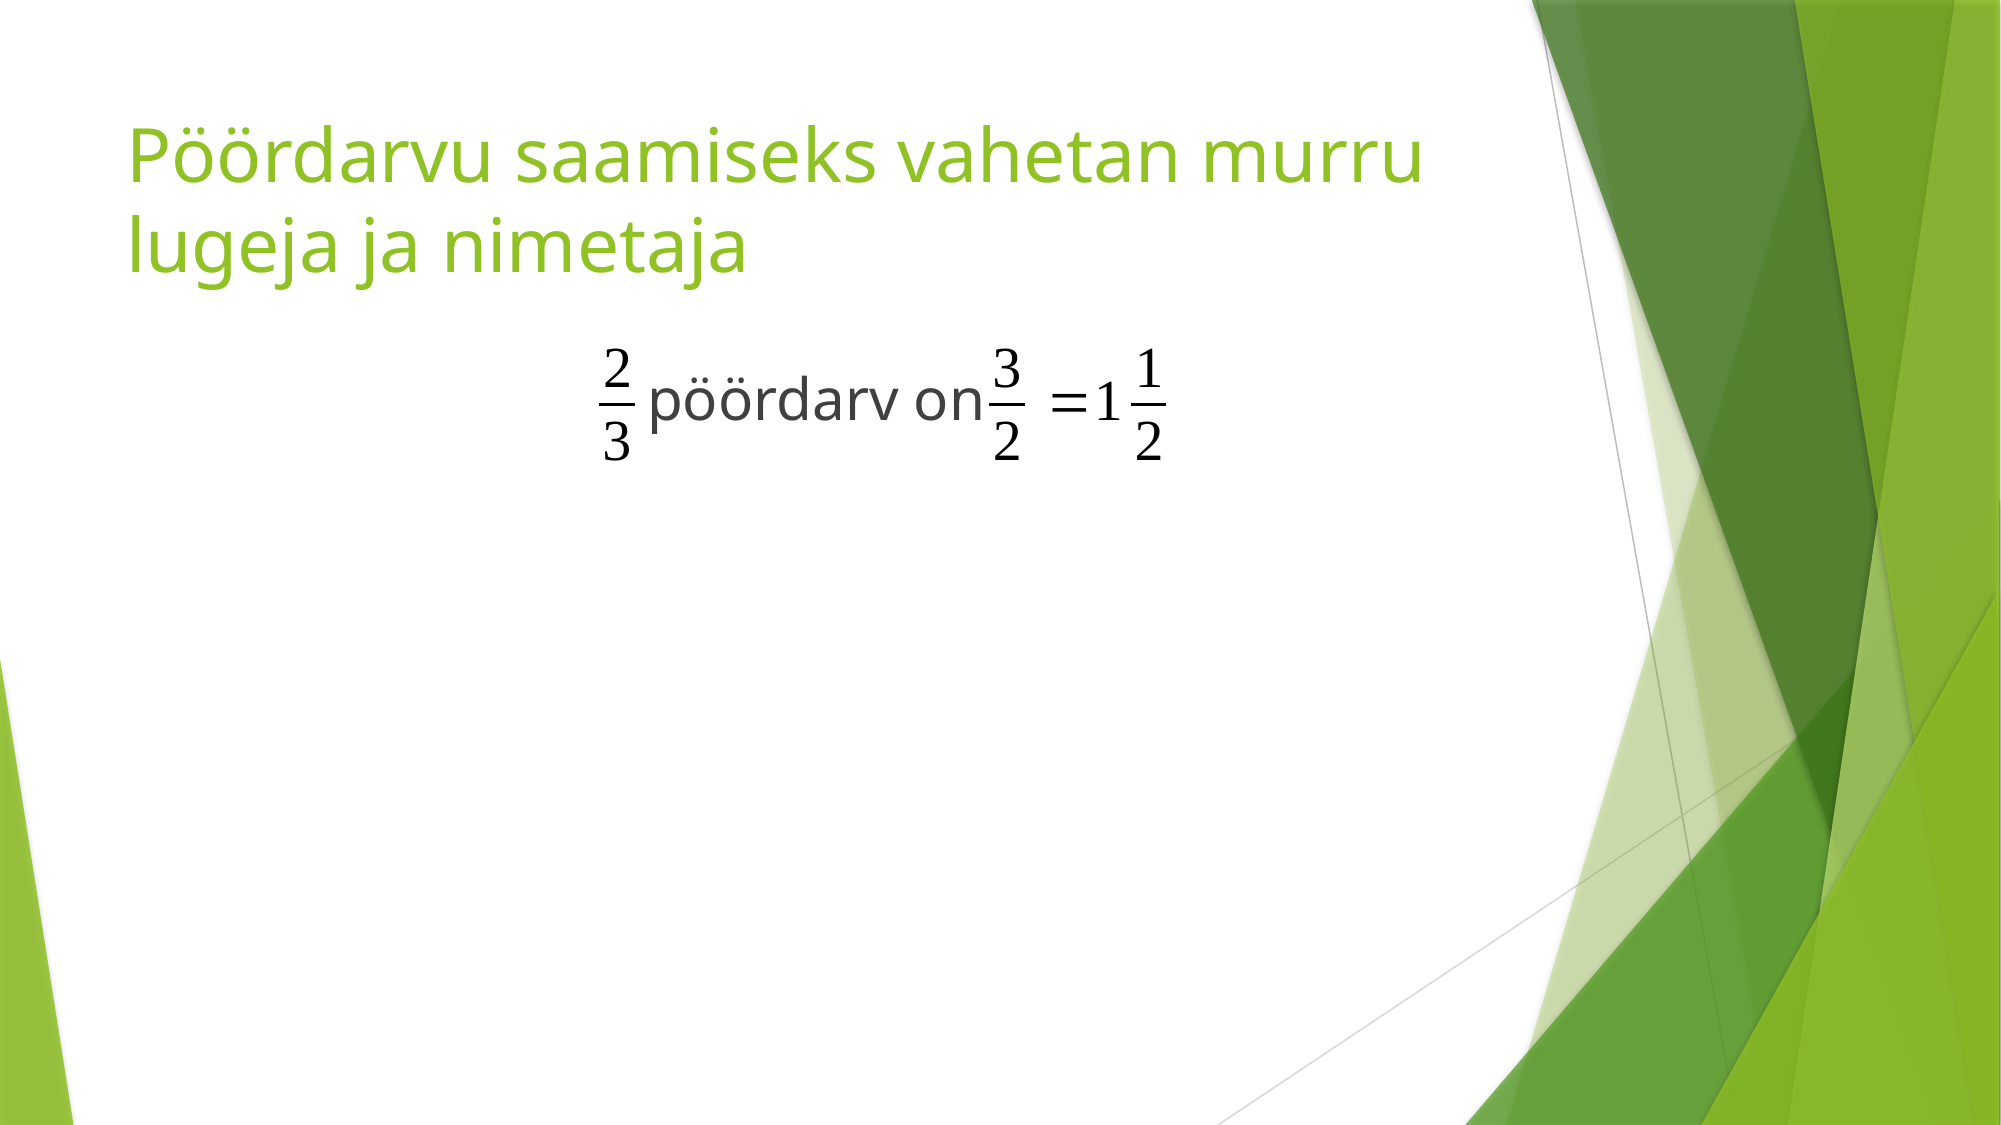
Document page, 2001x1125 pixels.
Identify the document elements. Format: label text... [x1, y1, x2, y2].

chart [980, 335, 1176, 473]
list pöördarv on [111, 354, 1522, 992]
chart [590, 335, 644, 473]
title Pöördarvu saamiseks vahetan murru lugeja ja nimetaja [111, 99, 1522, 317]
